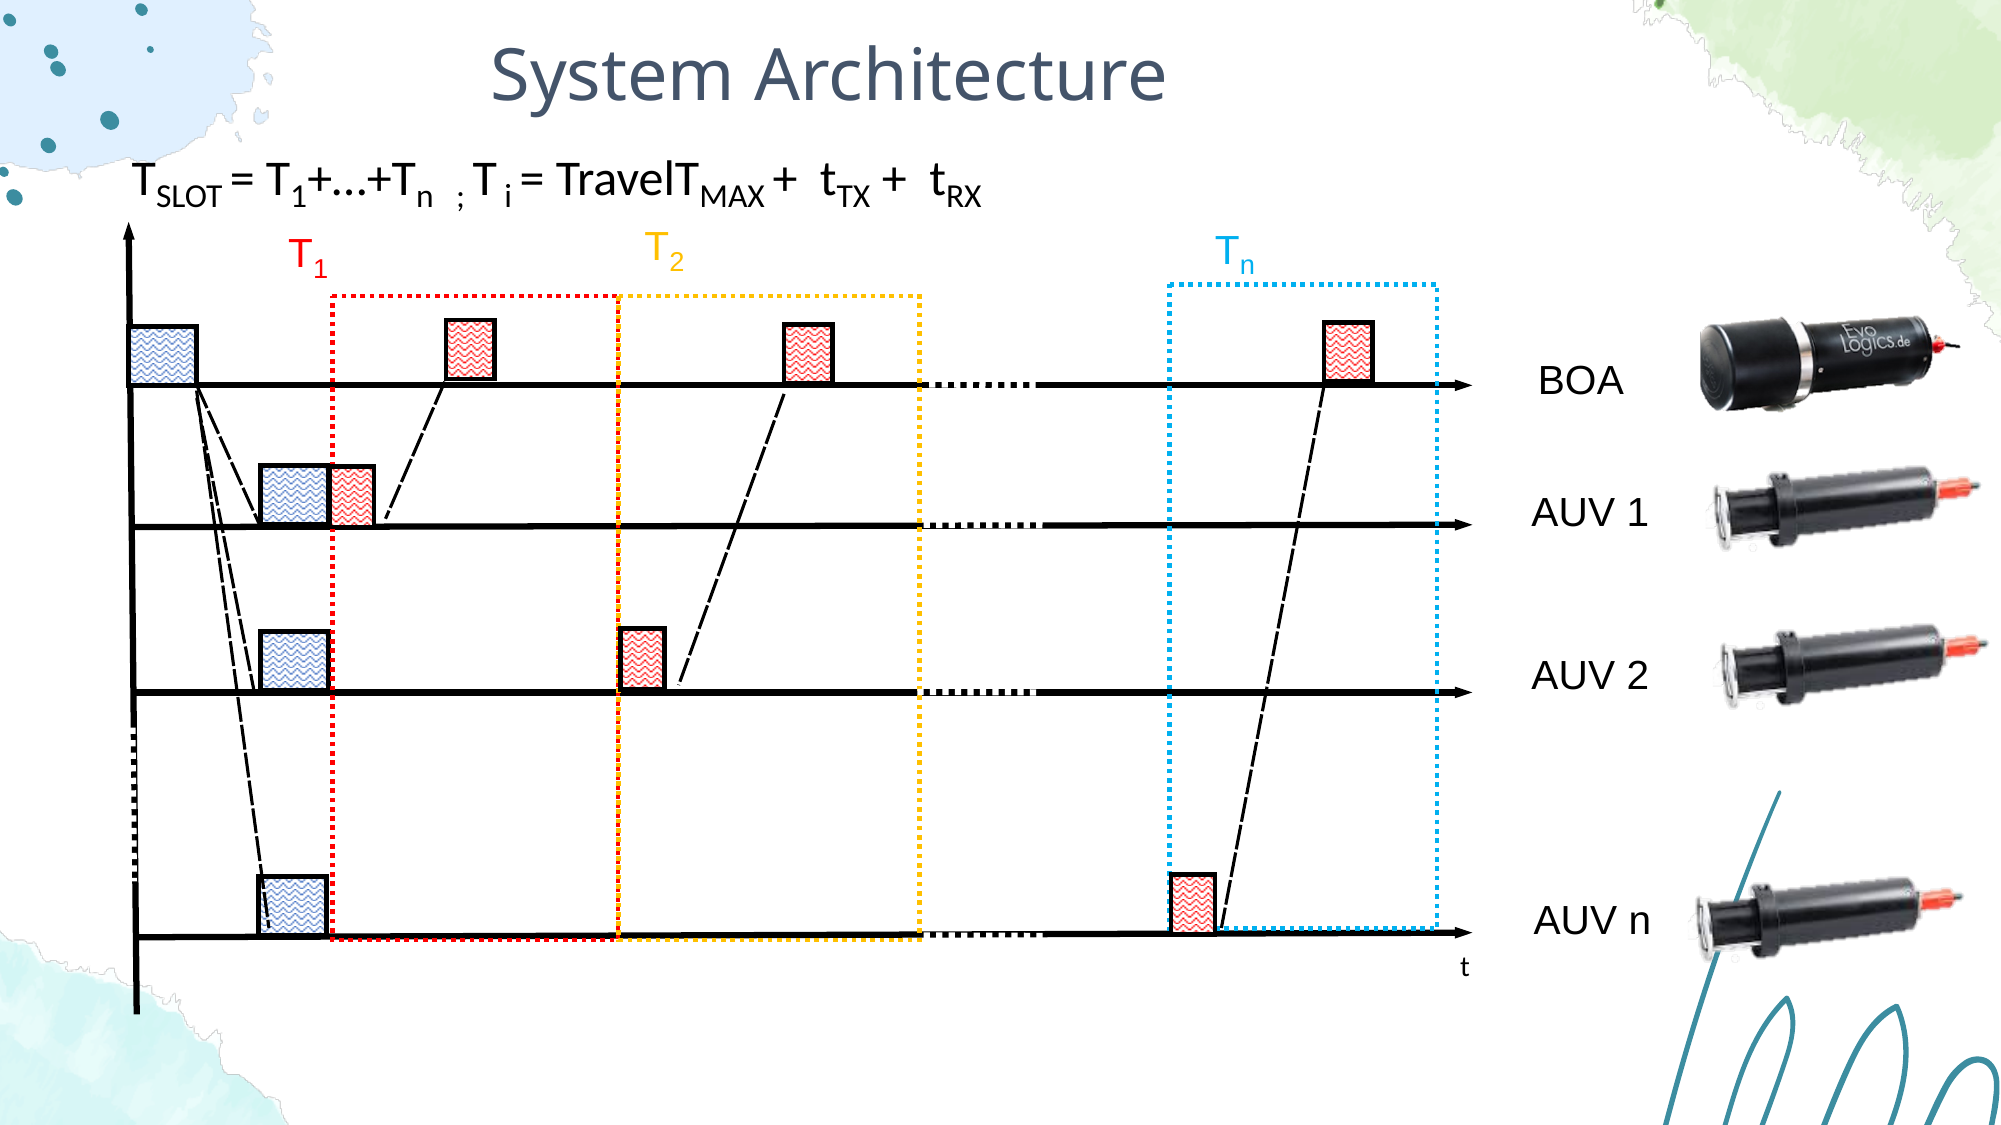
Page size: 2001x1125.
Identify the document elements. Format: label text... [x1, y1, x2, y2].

text_box t [1445, 939, 1556, 991]
text_box T1 [276, 221, 543, 307]
text_box BOA [1526, 348, 1681, 433]
text_box [1171, 874, 1215, 935]
text_box [620, 629, 664, 689]
text_box Tn [1203, 218, 1470, 303]
text_box AUV 1 [1519, 480, 1705, 565]
text_box System Architecture [470, 0, 1384, 175]
text_box [330, 467, 374, 527]
text_box AUV n [1522, 888, 1687, 973]
text_box [261, 466, 329, 525]
text_box [129, 326, 197, 385]
text_box [446, 320, 494, 379]
text_box [259, 877, 327, 936]
picture [1712, 599, 2000, 726]
text_box [784, 324, 832, 383]
text_box T2 [632, 214, 900, 300]
text_box TSLOT = T1+…+Tn ; T i = TravelTMAX + tTX + tRX [116, 137, 1212, 214]
text_box AUV 2 [1519, 642, 1787, 728]
text_box [1324, 323, 1373, 382]
picture [1687, 852, 2000, 979]
text_box [261, 631, 329, 691]
picture [1681, 248, 2000, 568]
